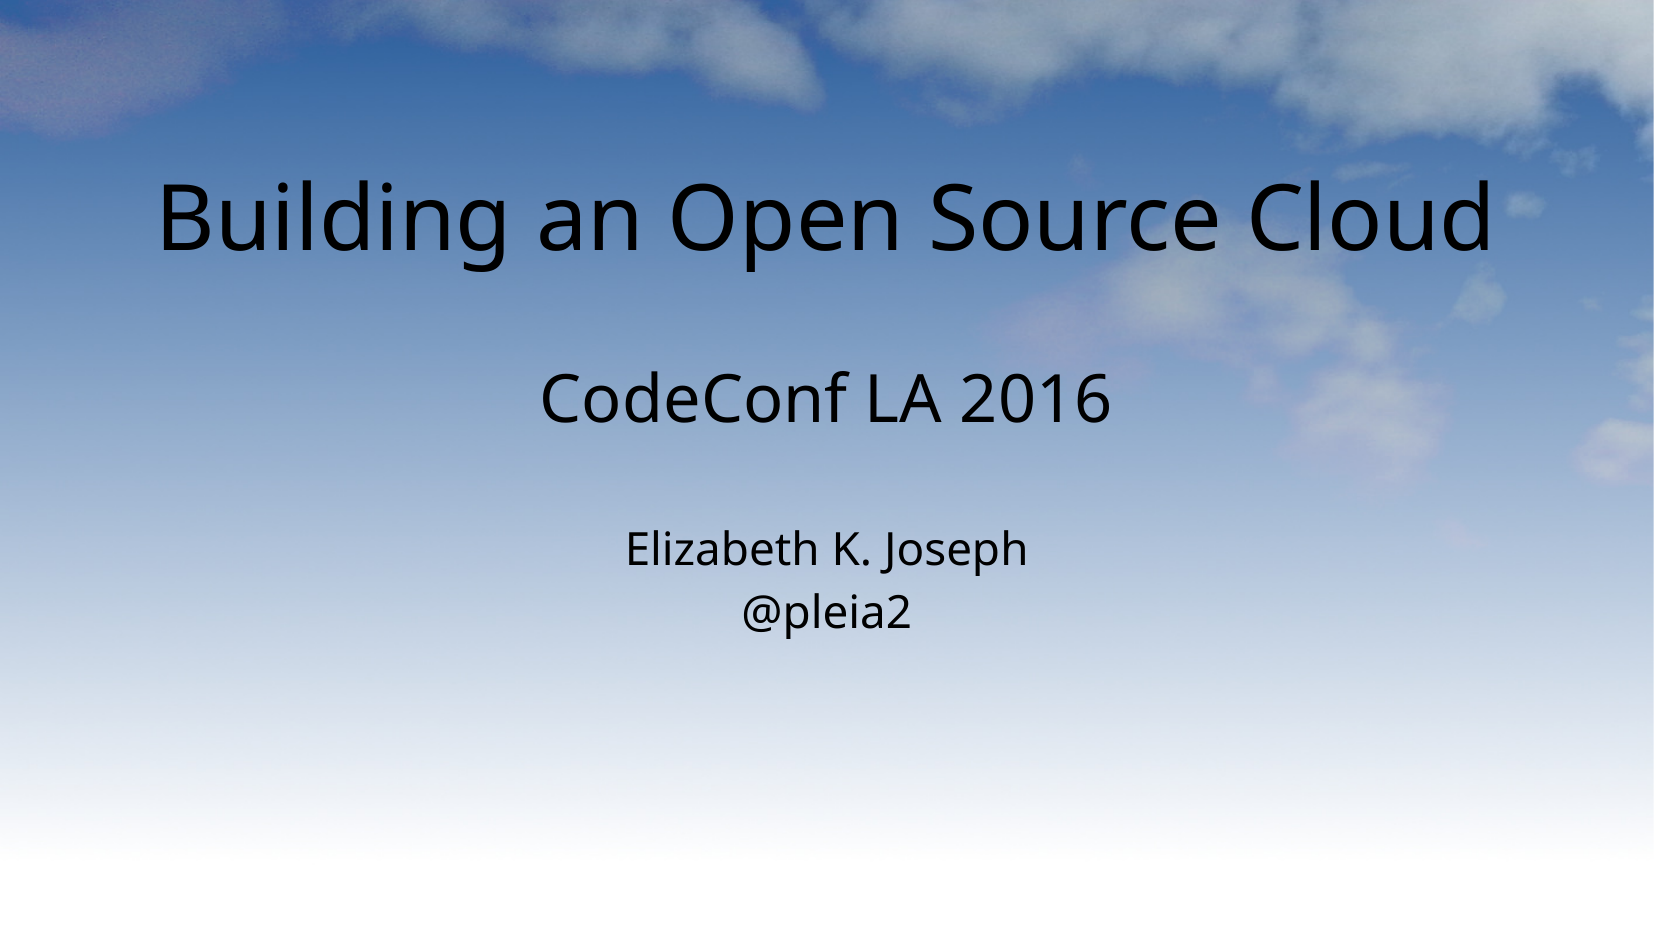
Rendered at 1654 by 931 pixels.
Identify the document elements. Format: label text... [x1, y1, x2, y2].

picture [0, 0, 1654, 931]
subtitle Building an Open Source Cloud CodeConf LA 2016 Elizabeth K. Joseph @pleia2 [82, 37, 1571, 758]
